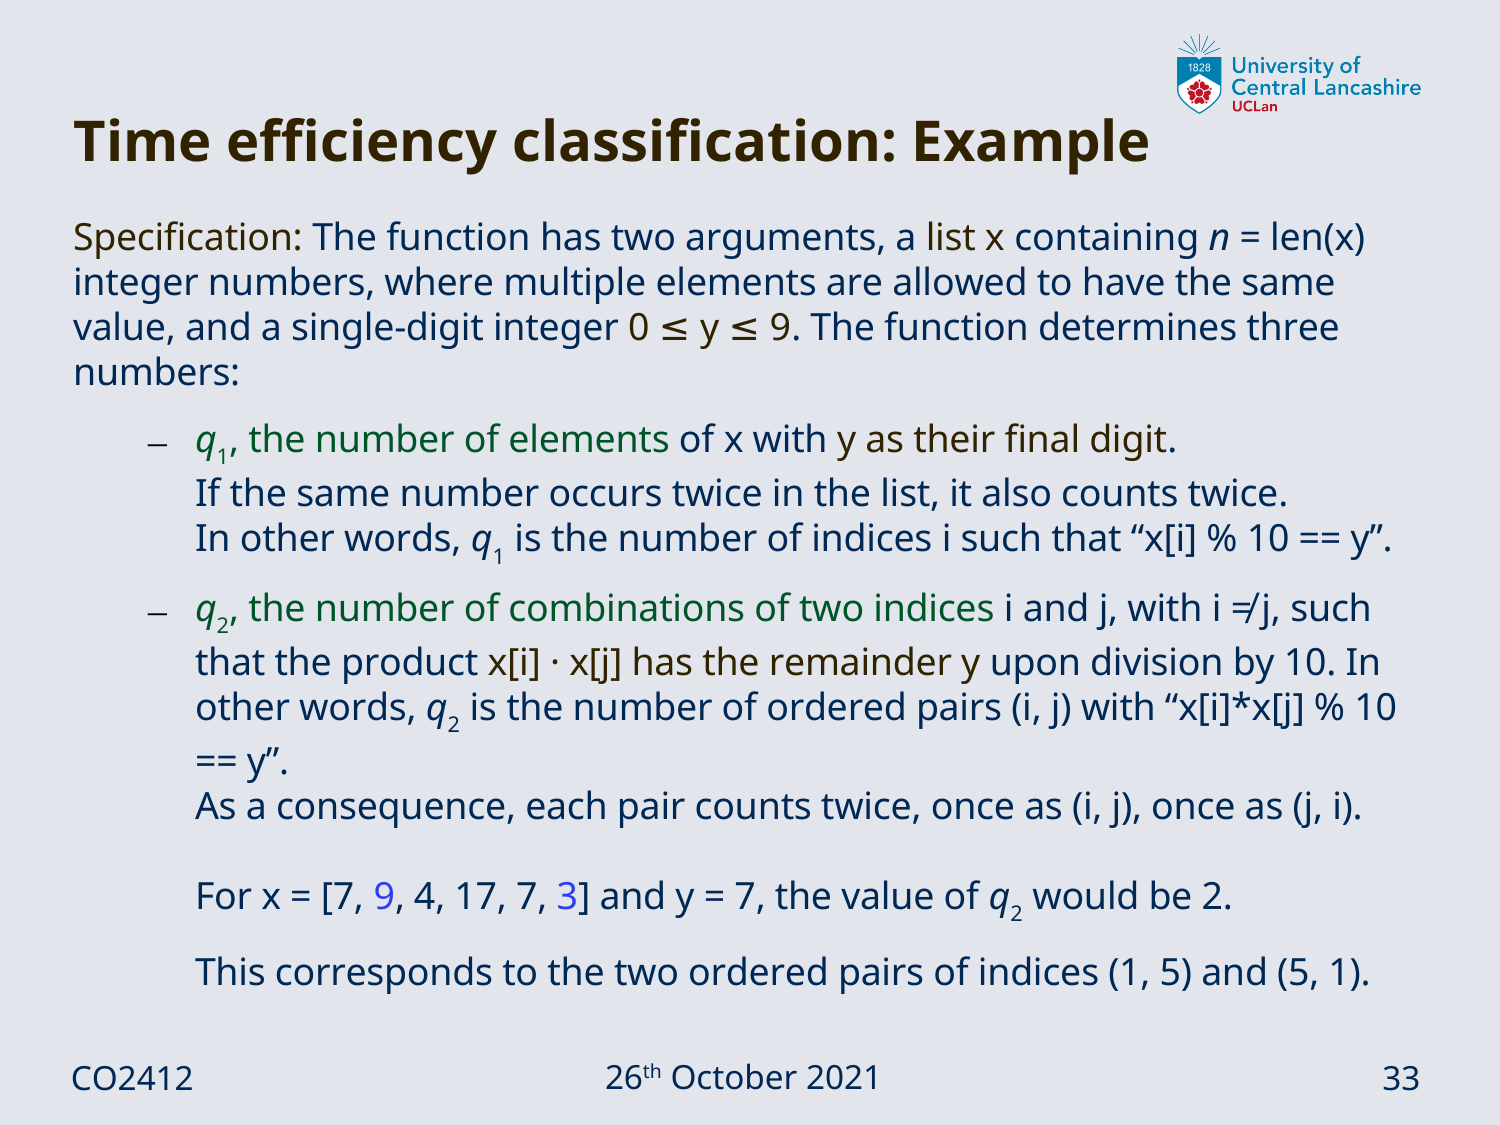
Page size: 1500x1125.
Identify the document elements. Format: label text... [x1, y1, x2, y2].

title Time efficiency classification: Example [58, 93, 1475, 186]
text_box Specification: The function has two arguments, a list x containing n = len(x) integer numbers, where multiple elements are allowed to have the same value, and a single-digit integer 0 ≤ y ≤ 9. The function determines three numbers: q1, the number of elements of x with y as their final digit. If the same number occurs twice in the list, it also counts twice. In other words, q1 is the number of indices i such that “x[i] % 10 == y”. q2, the number of combinations of two indices i and j, with i ≠ j, such that the product x[i] · x[j] has the remainder y upon division by 10. In other words, q2 is the number of ordered pairs (i, j) with “x[i]*x[j] % 10 == y”. As a consequence, each pair counts twice, once as (i, j), once as (j, i). For x = [7, 9, 4, 17, 7, 3] and y = 7, the value of q2 would be 2. This corresponds to the two ordered pairs of indices (1, 5) and (5, 1). [58, 205, 1458, 911]
picture [1177, 34, 1421, 93]
